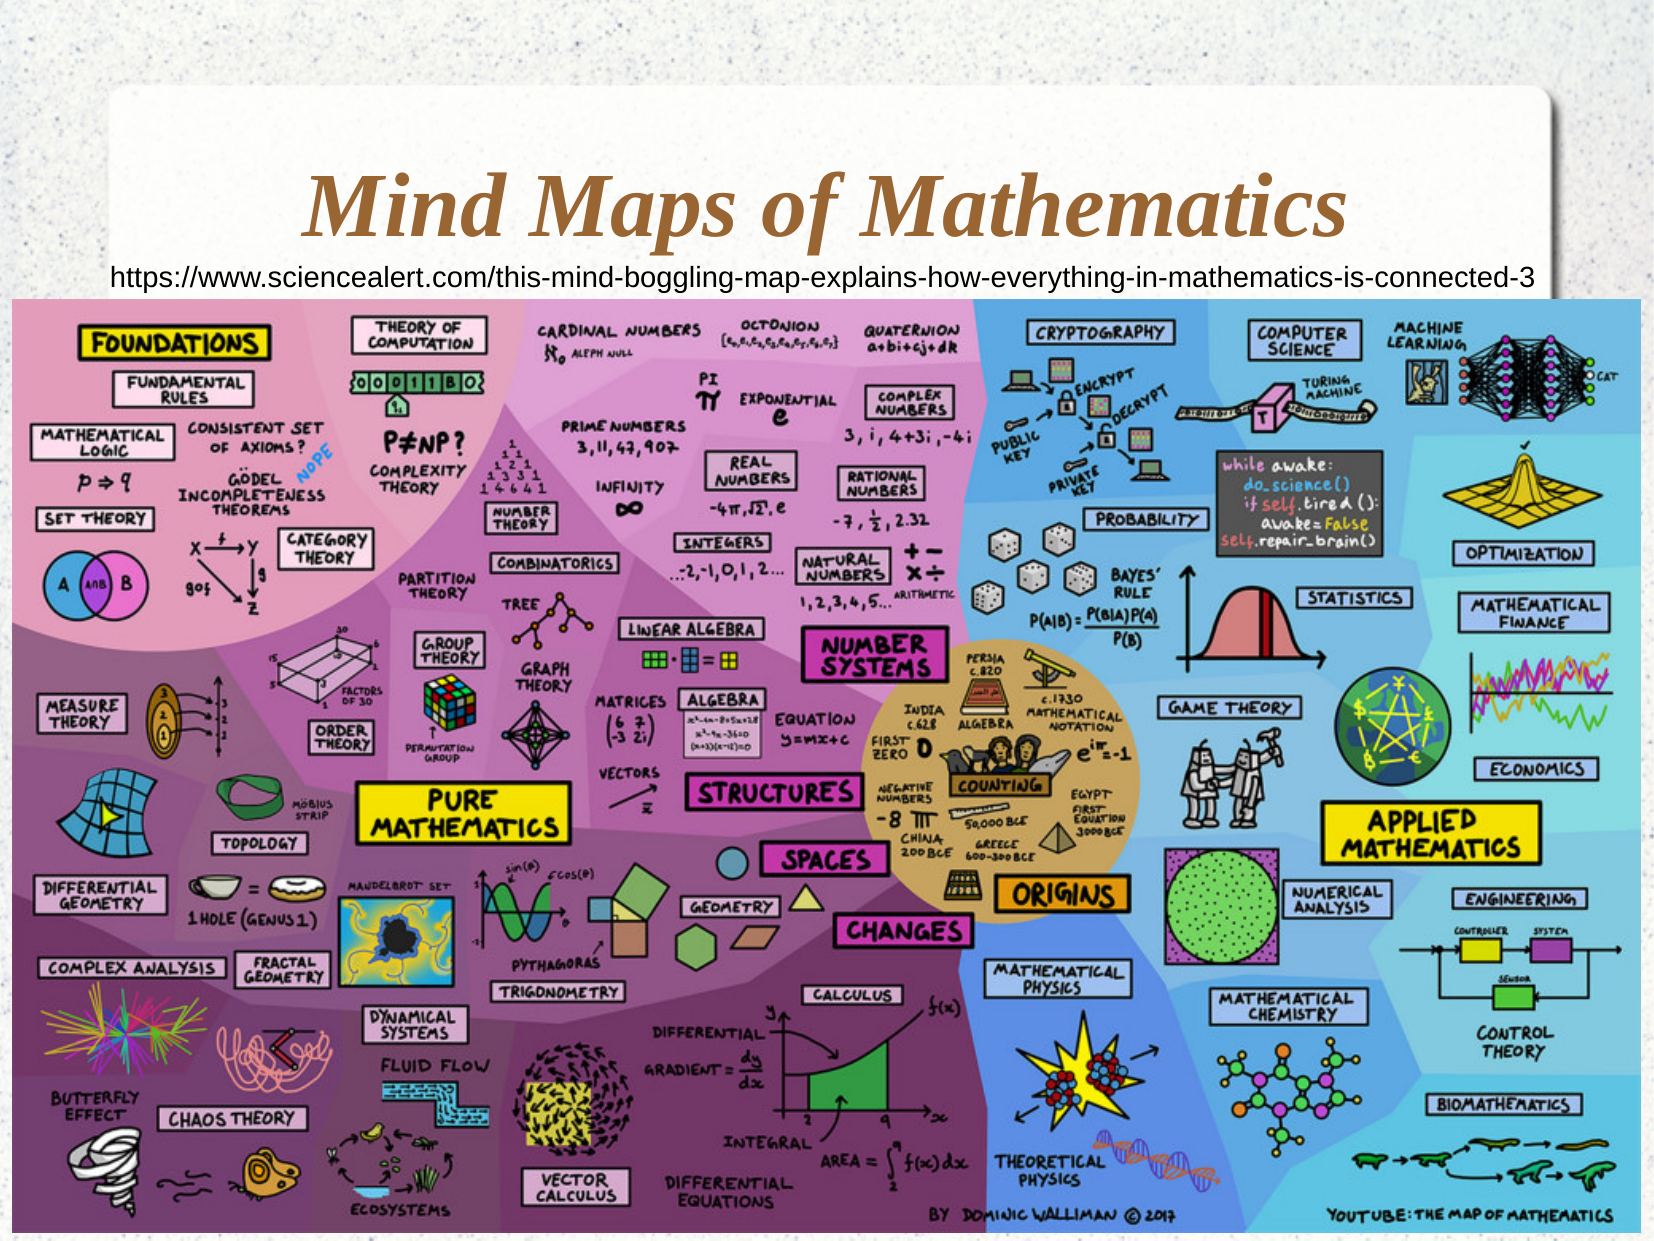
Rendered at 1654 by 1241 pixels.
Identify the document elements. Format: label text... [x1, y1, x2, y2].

title Mind Maps of Mathematics [118, 96, 1536, 253]
text_box https://www.sciencealert.com/this-mind-boggling-map-explains-how-everything-in-mathematics-is-connected-3 [95, 253, 1654, 353]
picture [12, 300, 1641, 1233]
